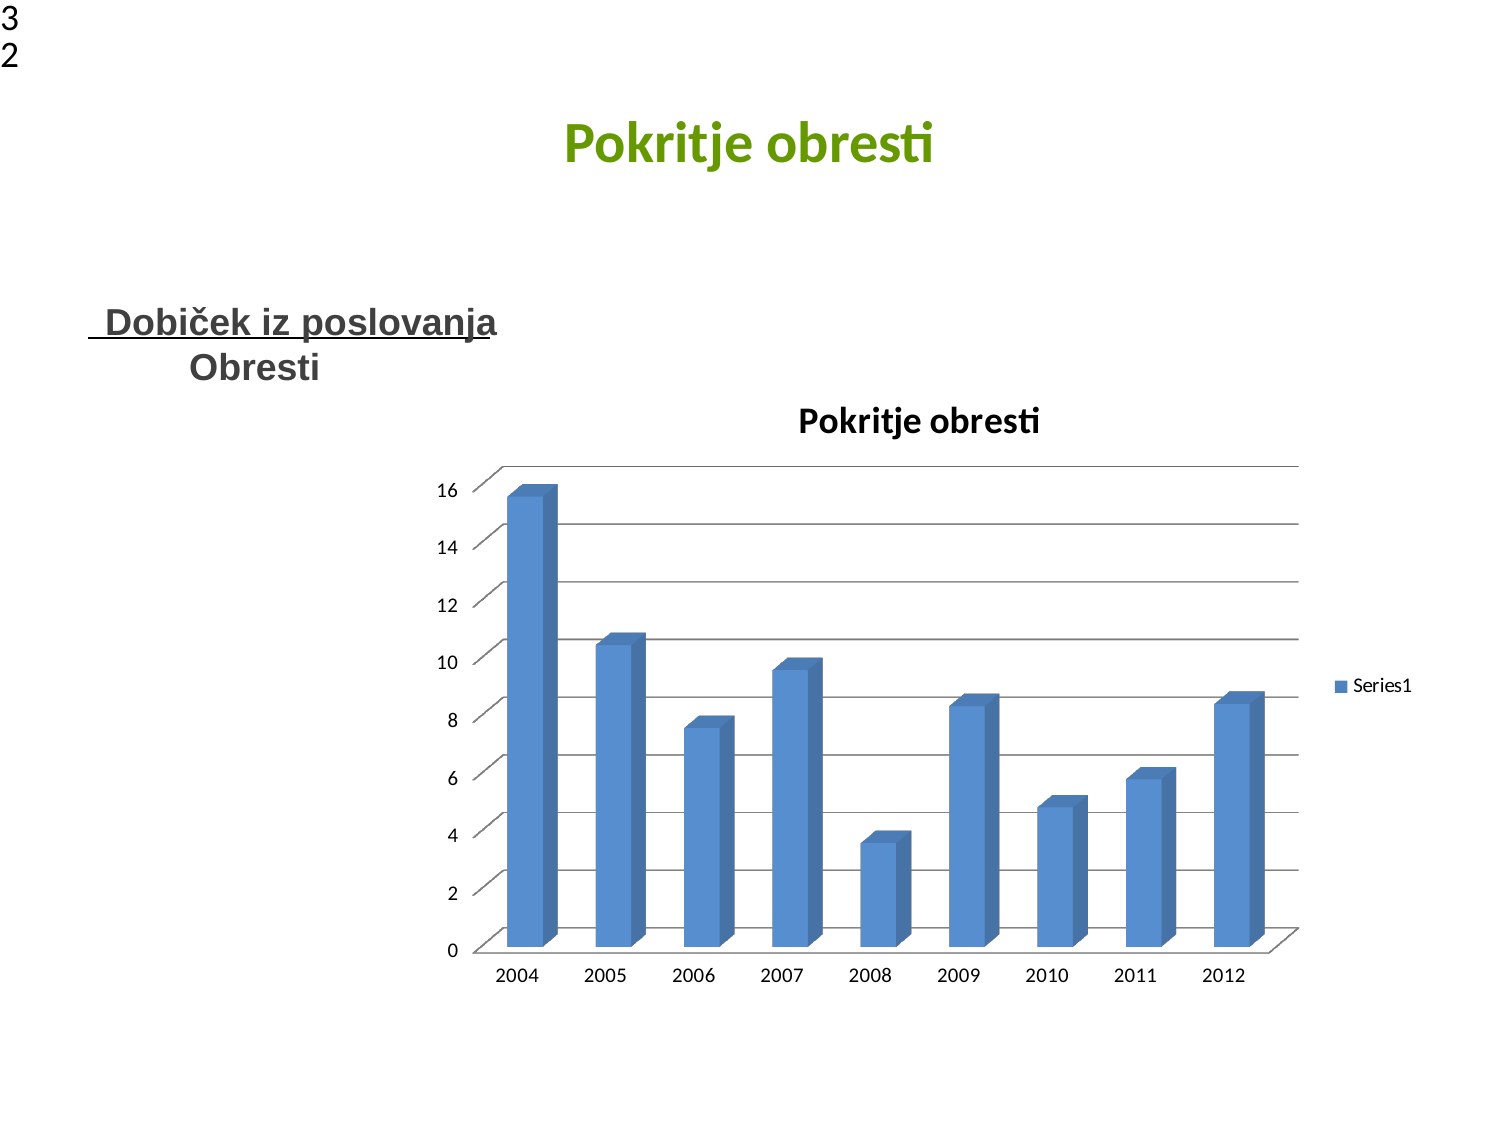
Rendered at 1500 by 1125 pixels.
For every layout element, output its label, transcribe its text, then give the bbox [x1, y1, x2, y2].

title Pokritje obresti [75, 45, 1425, 233]
chart [407, 373, 1433, 1001]
text_box Dobiček iz poslovanja Obresti [90, 290, 513, 486]
